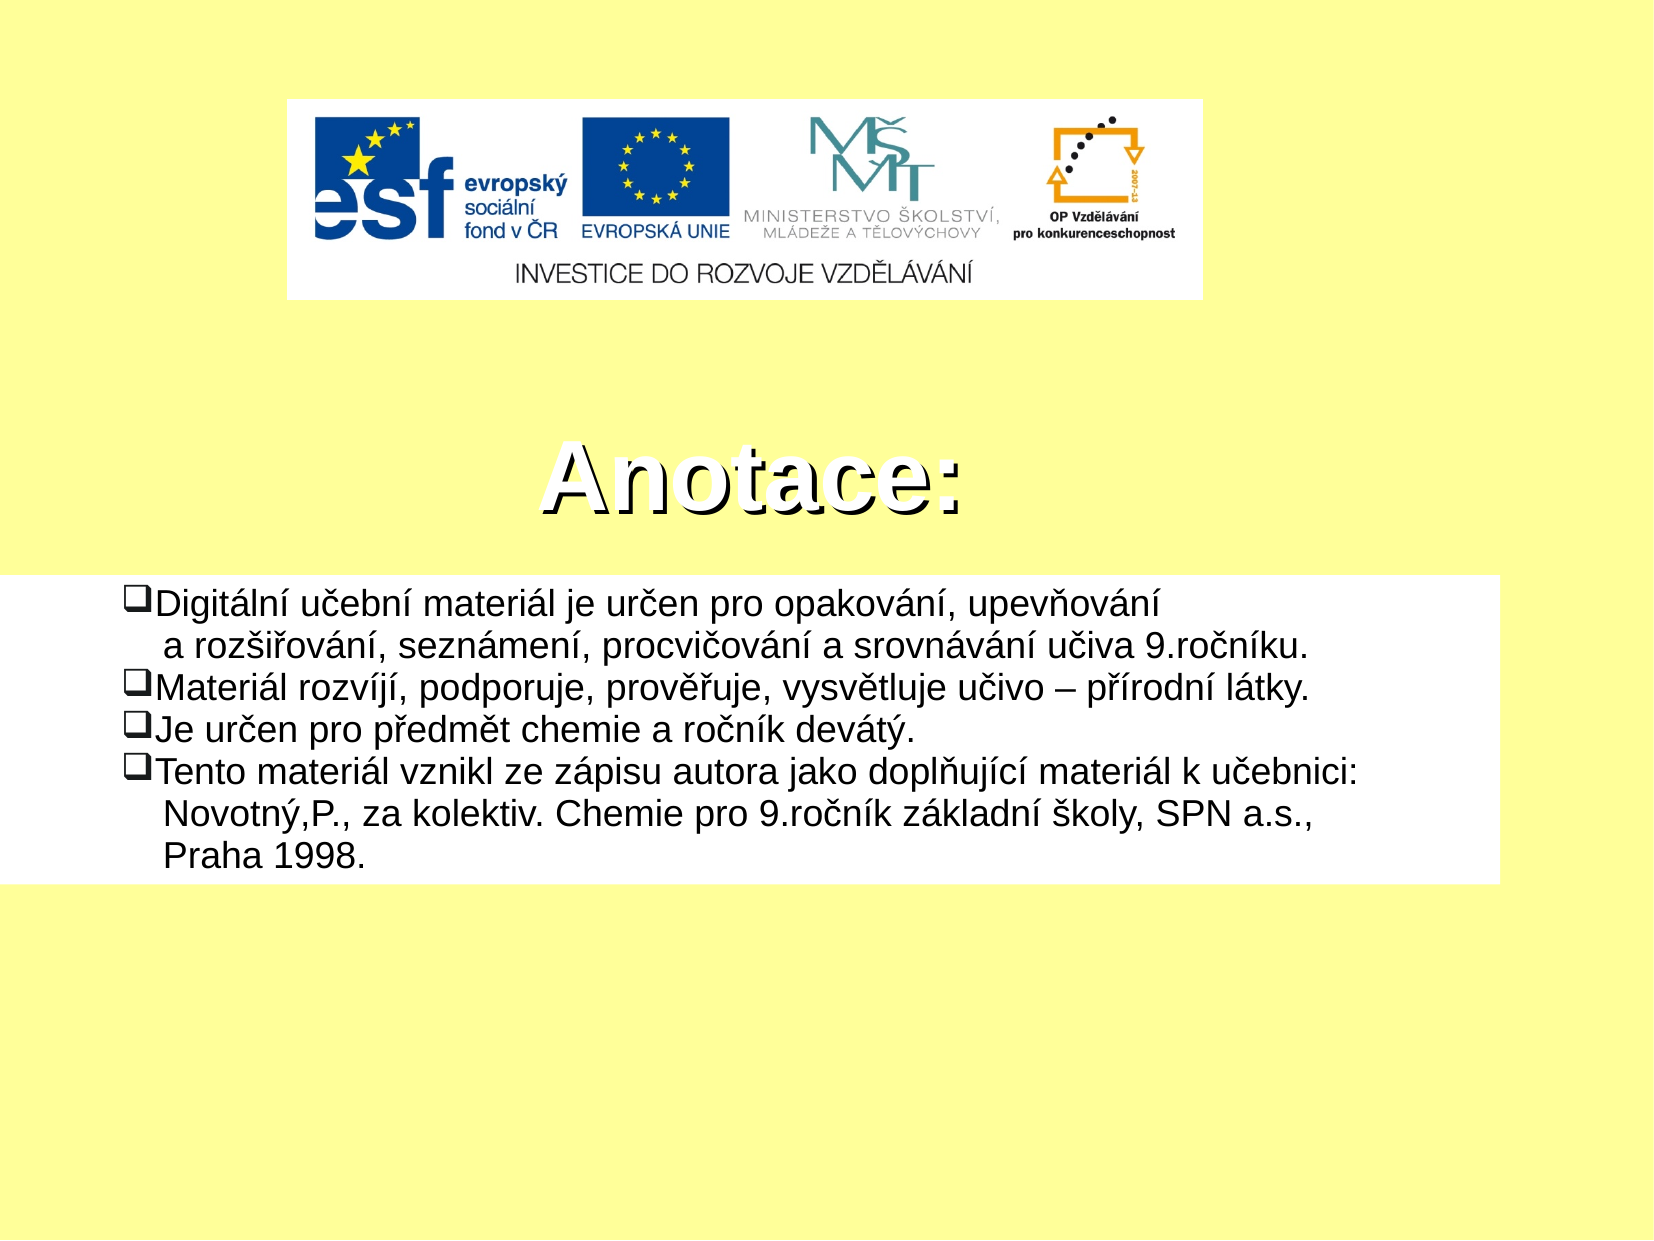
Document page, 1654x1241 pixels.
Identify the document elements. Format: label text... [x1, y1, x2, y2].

picture [287, 99, 1203, 300]
text_box Digitální učební materiál je určen pro opakování, upevňování a rozšiřování, seznámení, procvičování a srovnávání učiva 9.ročníku. Materiál rozvíjí, podporuje, prověřuje, vysvětluje učivo – přírodní látky. Je určen pro předmět chemie a ročník devátý. Tento materiál vznikl ze zápisu autora jako doplňující materiál k učebnici: Novotný,P., za kolektiv. Chemie pro 9.ročník základní školy, SPN a.s., Praha 1998. [0, 575, 1501, 885]
title Anotace: [112, 349, 1388, 575]
